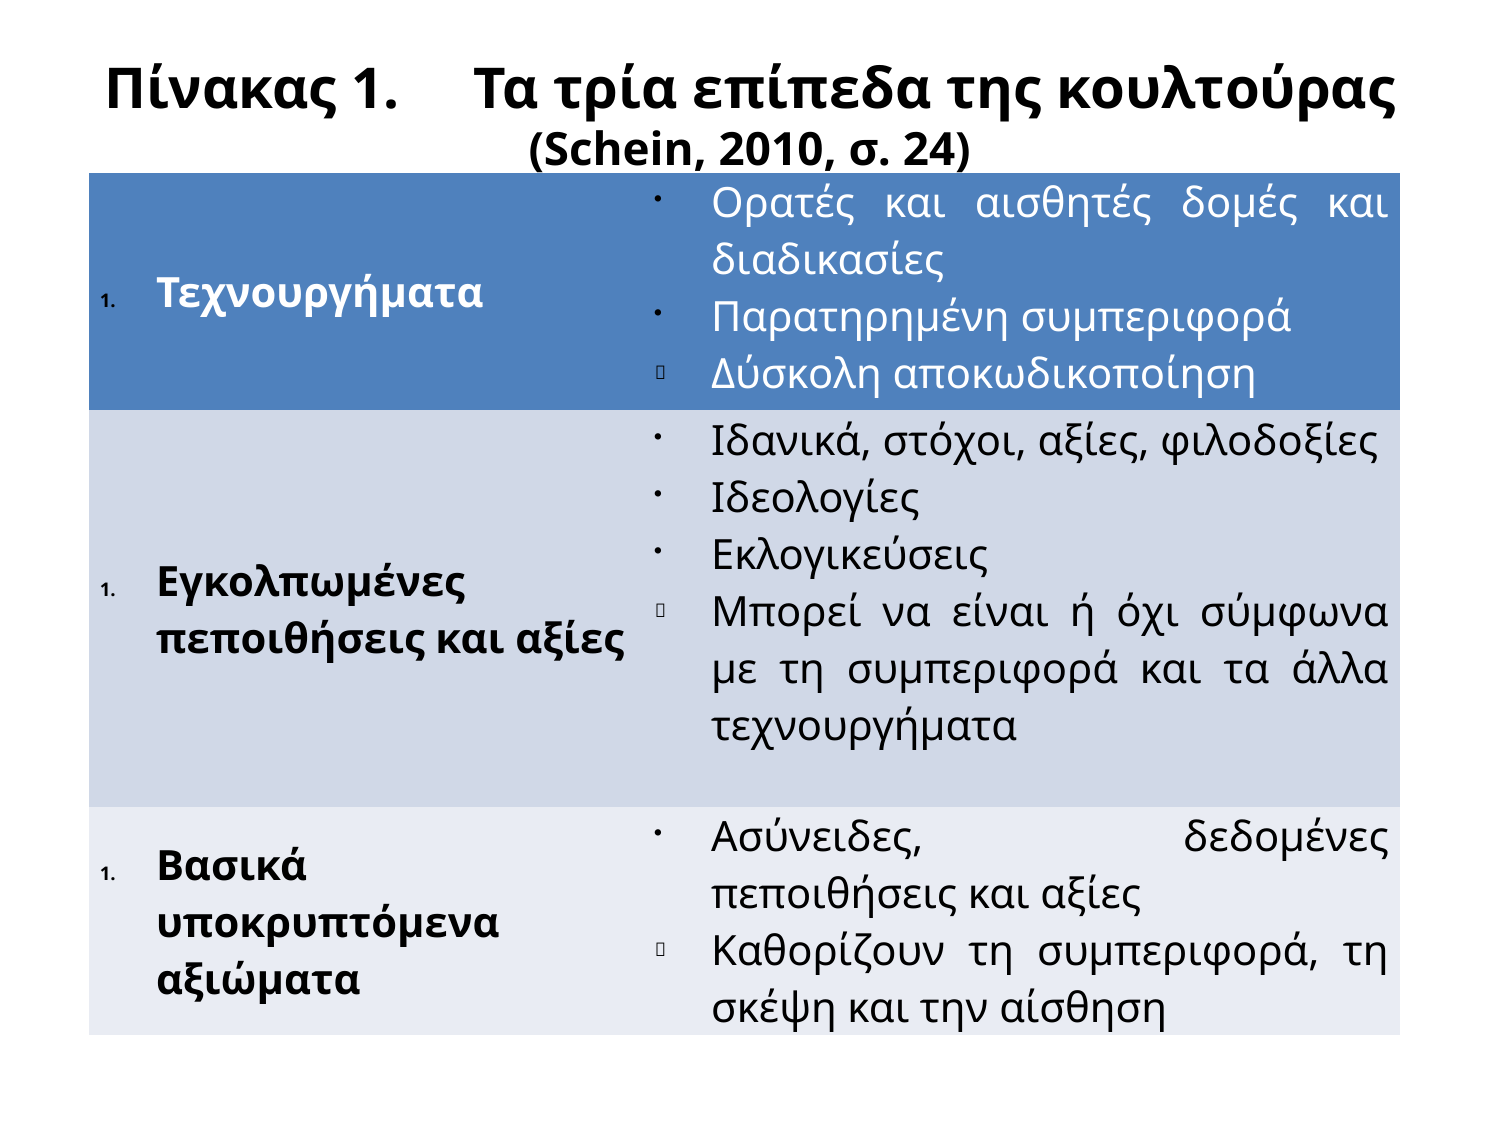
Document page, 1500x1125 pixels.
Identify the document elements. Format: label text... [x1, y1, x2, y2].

table_header Τεχνουργήματα [89, 173, 644, 410]
table_cell Ασύνειδες, δεδομένες πεποιθήσεις και αξίες Καθορίζουν τη συμπεριφορά, τη σκέψη και την αίσθηση [644, 807, 1400, 1035]
table_cell Εγκολπωμένες πεποιθήσεις και αξίες [89, 410, 644, 807]
title Πίνακας 1. Τα τρία επίπεδα της κουλτούρας (Schein, 2010, σ. 24) [75, 45, 1425, 149]
table_cell Βασικά υποκρυπτόμενα αξιώματα [89, 807, 644, 1035]
table_header Ορατές και αισθητές δομές και διαδικασίες Παρατηρημένη συμπεριφορά Δύσκολη αποκωδικοποίηση [644, 173, 1400, 410]
table_cell Ιδανικά, στόχοι, αξίες, φιλοδοξίες Ιδεολογίες Εκλογικεύσεις Μπορεί να είναι ή όχι σύμφωνα με τη συμπεριφορά και τα άλλα τεχνουργήματα [644, 410, 1400, 807]
